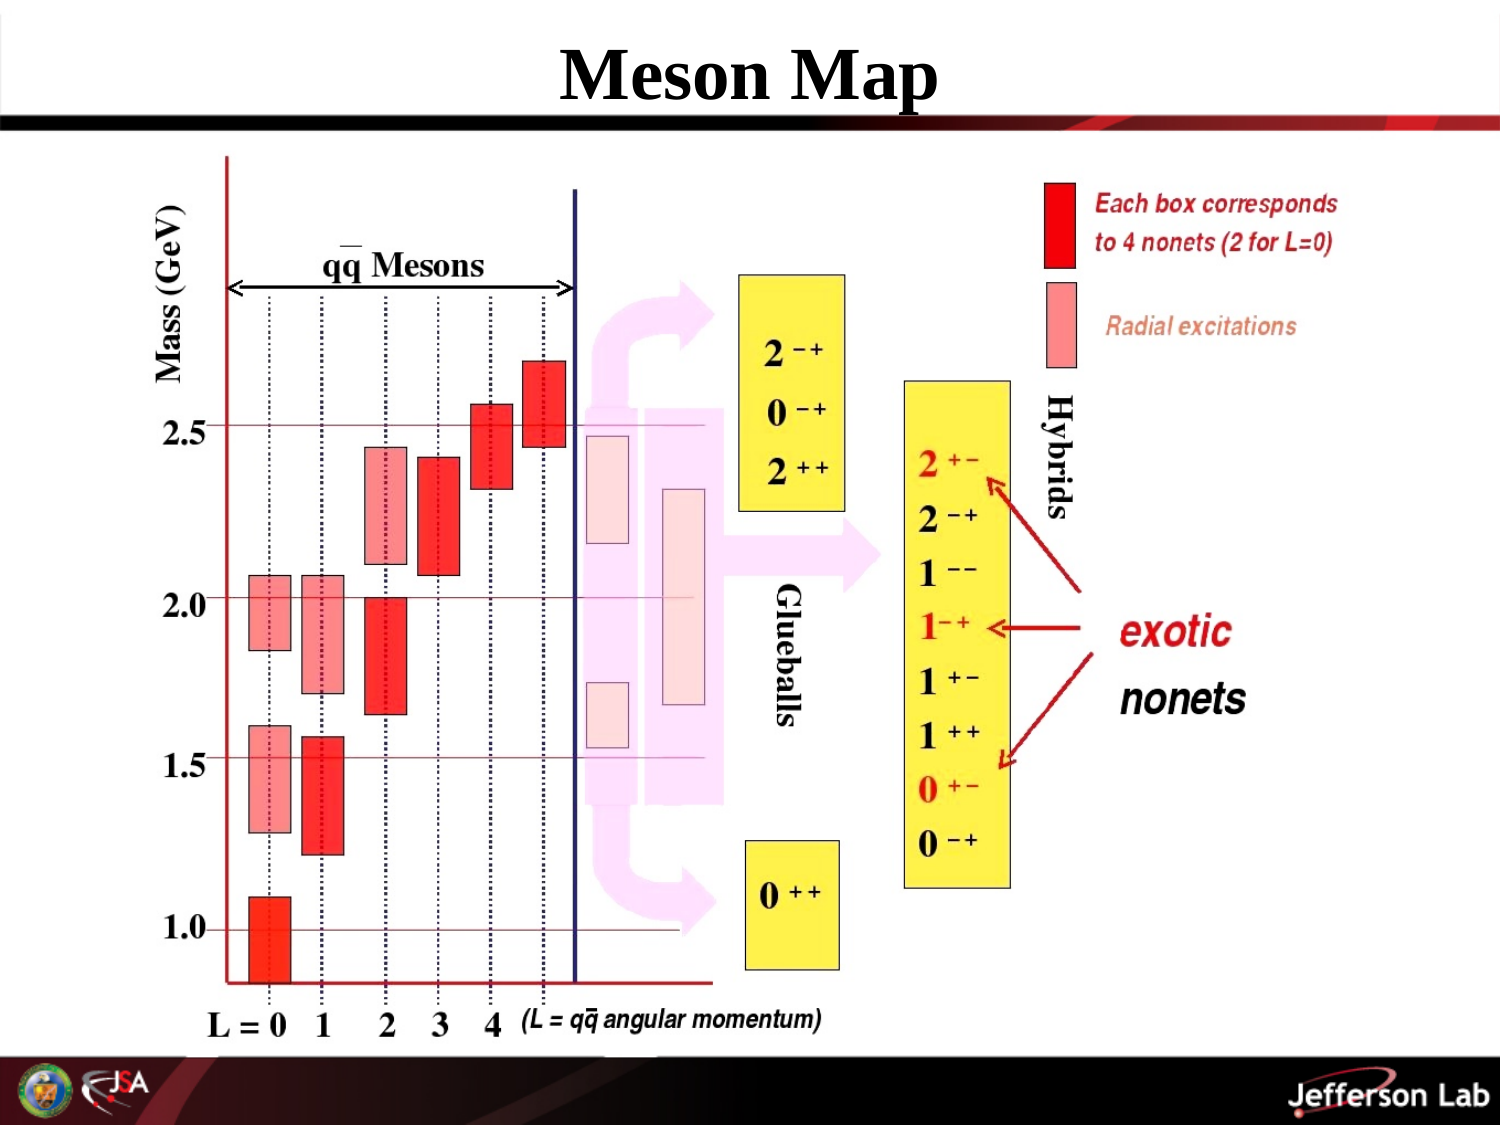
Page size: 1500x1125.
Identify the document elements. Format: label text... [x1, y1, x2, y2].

picture [0, 0, 1500, 1125]
title Meson Map [112, 0, 1388, 151]
